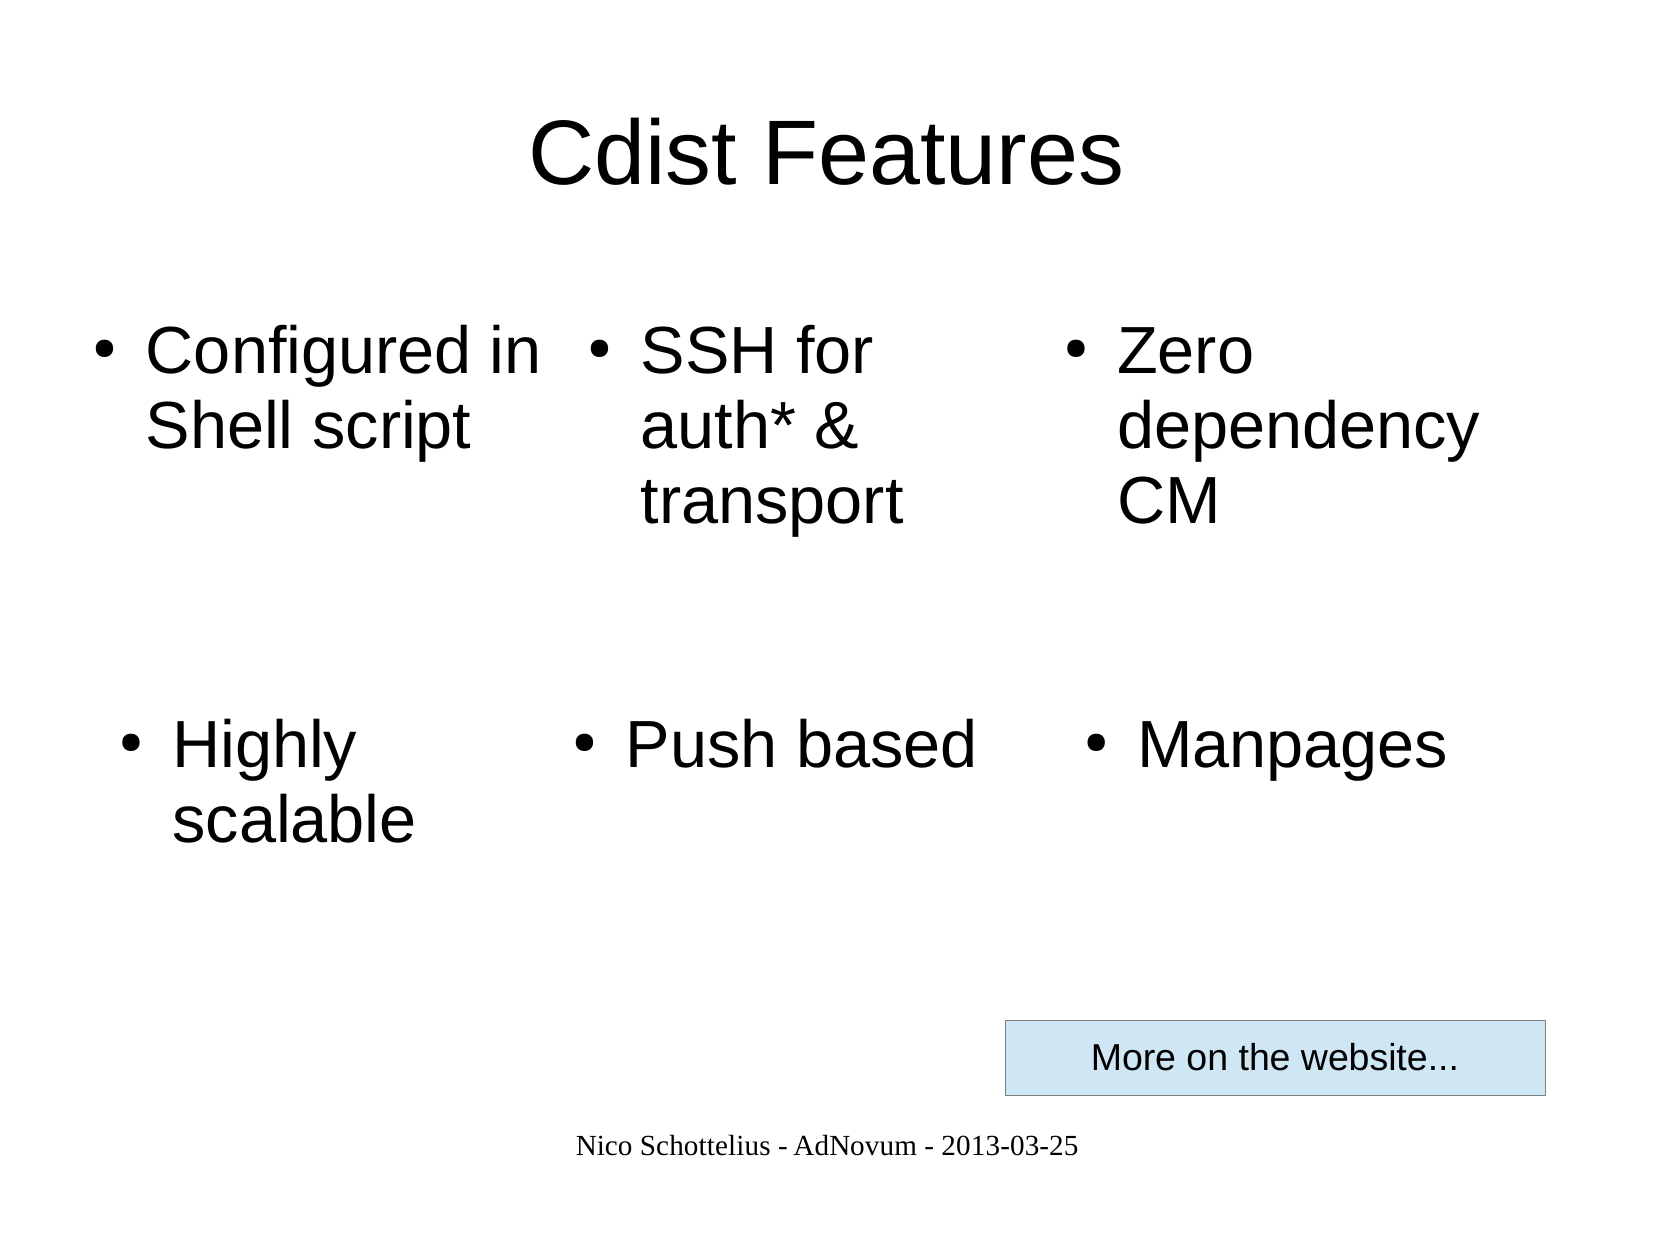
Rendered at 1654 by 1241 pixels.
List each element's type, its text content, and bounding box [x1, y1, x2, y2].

list Push based [571, 706, 1024, 1051]
title Cdist Features [82, 49, 1571, 257]
list Manpages [1066, 706, 1536, 1020]
list Highly scalable [101, 706, 571, 1051]
list Zero dependency CM [1046, 313, 1516, 657]
list SSH for auth* & transport [570, 313, 1039, 657]
text_box More on the website... [1005, 1020, 1546, 1096]
list Configured in Shell script [75, 313, 544, 657]
